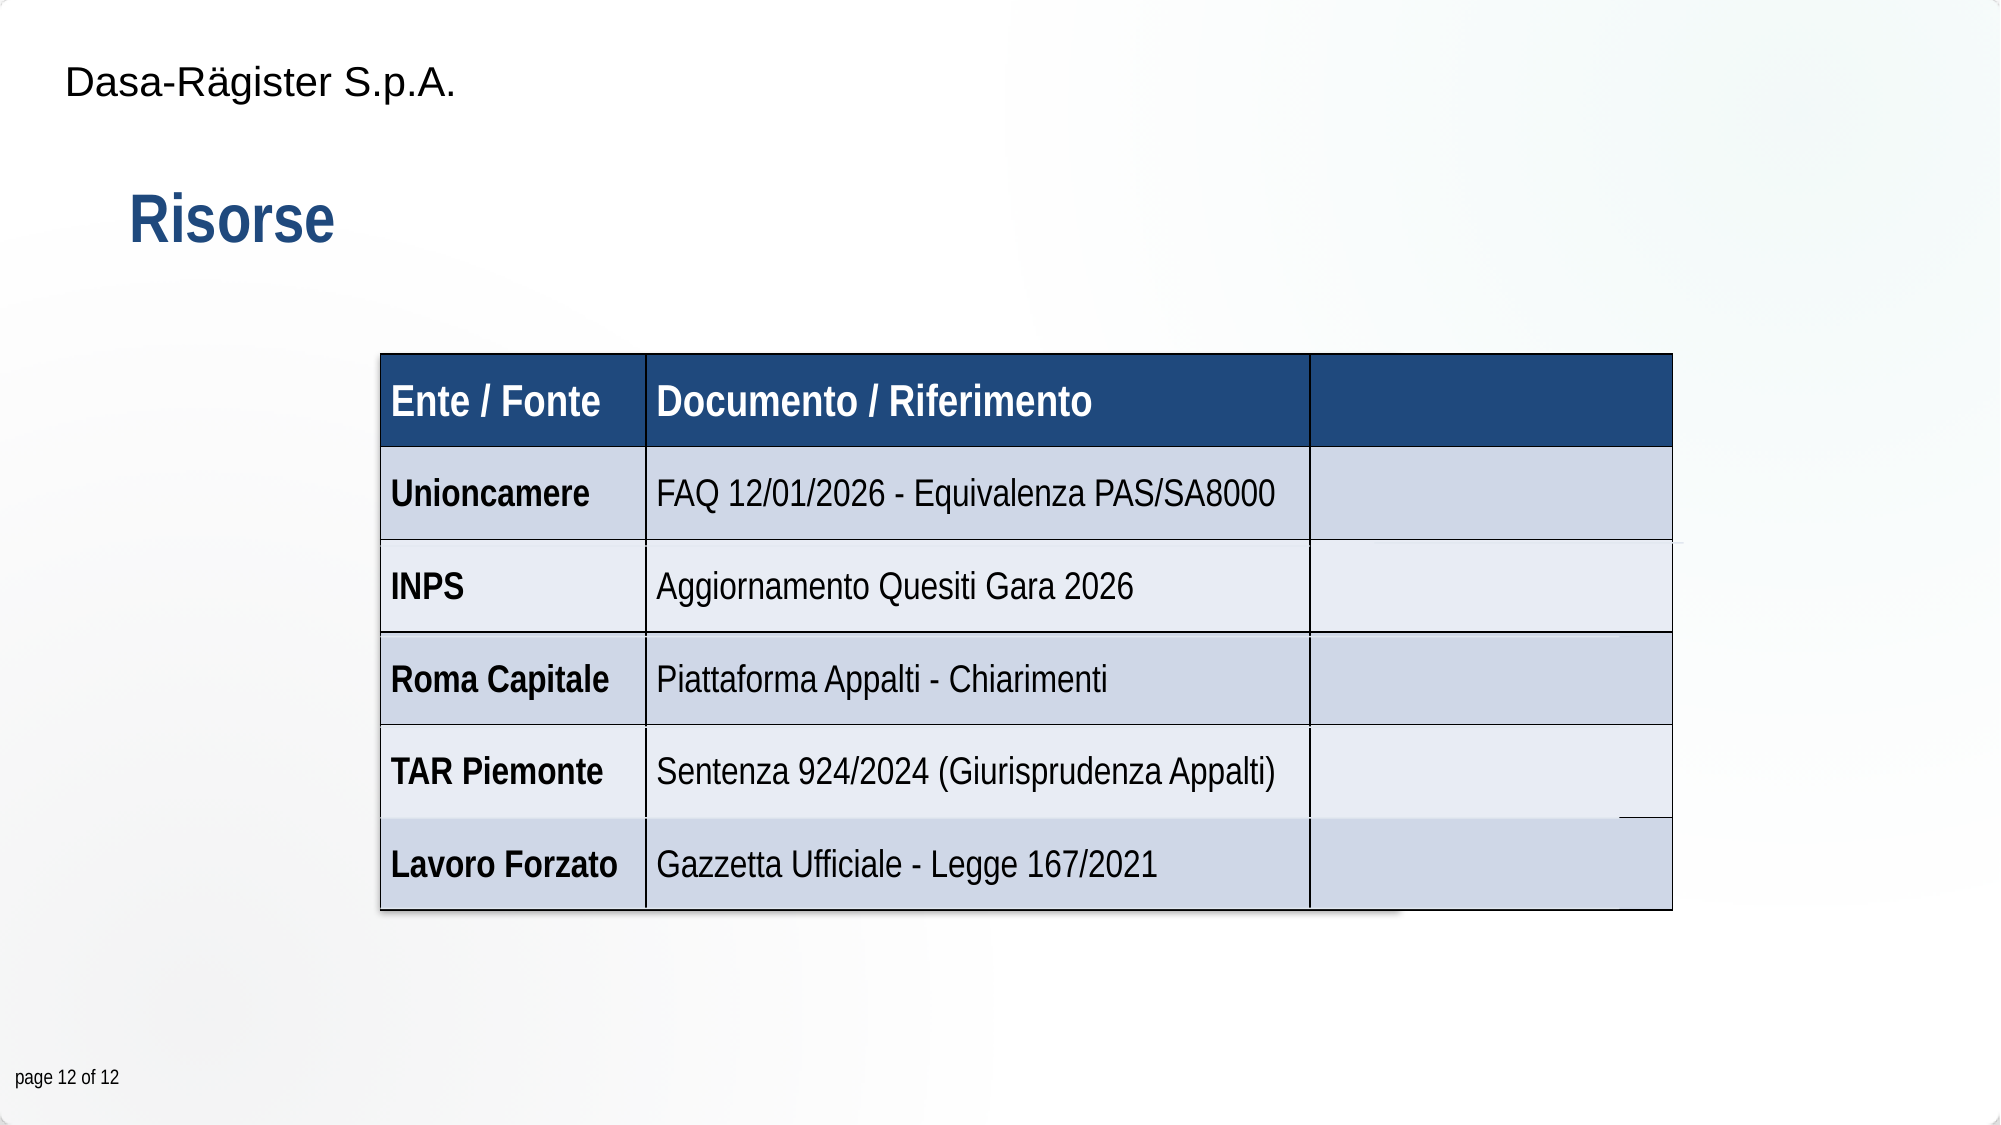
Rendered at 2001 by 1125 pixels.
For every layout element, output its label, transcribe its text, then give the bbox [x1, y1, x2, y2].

table_cell Unioncamere [381, 447, 645, 539]
table_cell Aggiornamento Quesiti Gara 2026 [647, 547, 1309, 631]
text_box Dasa-Rägister S.p.A. [0, 0, 502, 120]
text_box page 12 of 12 [0, 994, 493, 1100]
table_header Documento / Riferimento [647, 355, 1309, 446]
table_cell Lavoro Forzato [381, 819, 645, 907]
table_cell Roma Capitale [381, 638, 645, 724]
table_cell [1311, 818, 1672, 909]
table_cell Aggiornamento Quesiti Gara 2026 [647, 540, 1309, 545]
table_cell FAQ 12/01/2026 - Equivalenza PAS/SA8000 [647, 447, 1309, 539]
table_cell Gazzetta Ufficiale - Legge 167/2021 [647, 819, 1309, 907]
table_cell Sentenza 924/2024 (Giurisprudenza Appalti) [647, 728, 1309, 817]
table_cell [1311, 447, 1672, 539]
table_cell Piattaforma Appalti - Chiarimenti [647, 638, 1309, 724]
table_cell INPS [381, 547, 645, 631]
table_header [1311, 355, 1672, 446]
table_cell TAR Piemonte [381, 728, 645, 817]
table_header Ente / Fonte [381, 355, 645, 446]
table_cell INPS [381, 540, 645, 545]
table_cell [1311, 725, 1672, 817]
text_box Risorse [129, 174, 2000, 257]
picture [0, 0, 2000, 1125]
table_cell [1311, 540, 1672, 631]
table_cell [1311, 633, 1672, 724]
